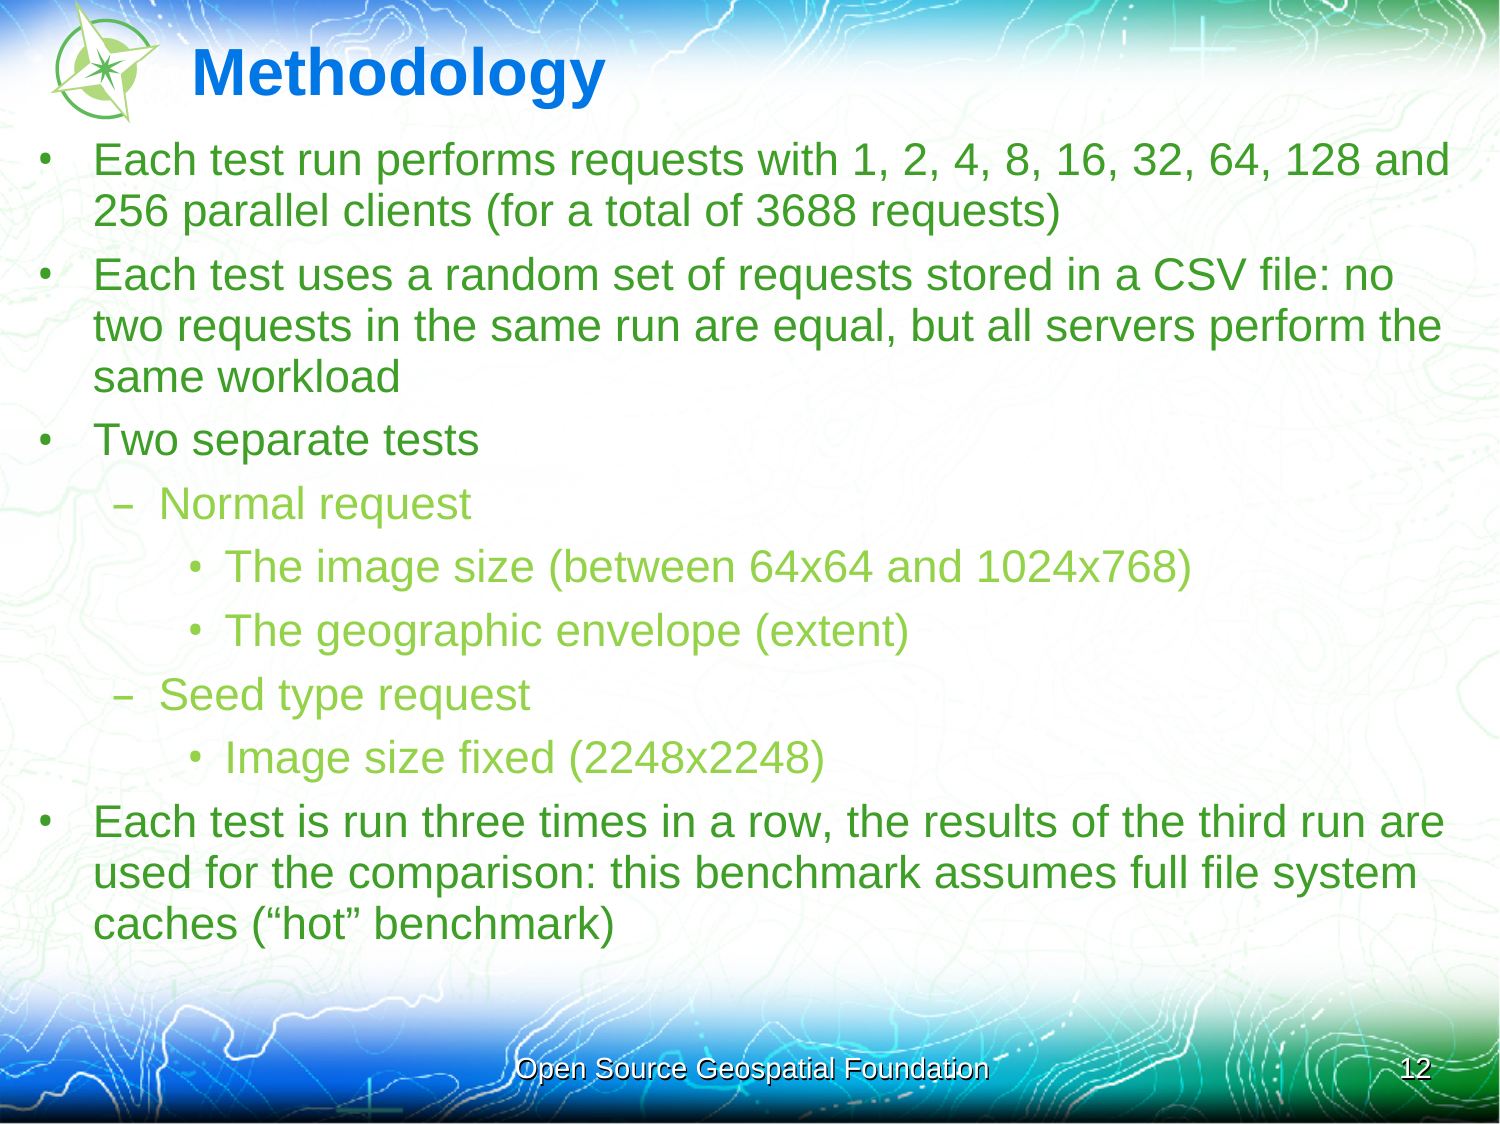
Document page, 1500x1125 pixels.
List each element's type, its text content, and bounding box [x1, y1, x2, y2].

list Each test run performs requests with 1, 2, 4, 8, 16, 32, 64, 128 and 256 parallel clients (for a total of 3688 requests) Each test uses a random set of requests stored in a CSV file: no two requests in the same run are equal, but all servers perform the same workload Two separate tests Normal request The image size (between 64x64 and 1024x768) The geographic envelope (extent) Seed type request Image size fixed (2248x2248) Each test is run three times in a row, the results of the third run are used for the comparison: this benchmark assumes full file system caches (“hot” benchmark) [22, 123, 1469, 1010]
title Methodology [177, 20, 1477, 122]
picture [0, 0, 1500, 1125]
text_box Open Source Geospatial Foundation [383, 1045, 1122, 1112]
text_box <number> [1134, 1045, 1447, 1112]
